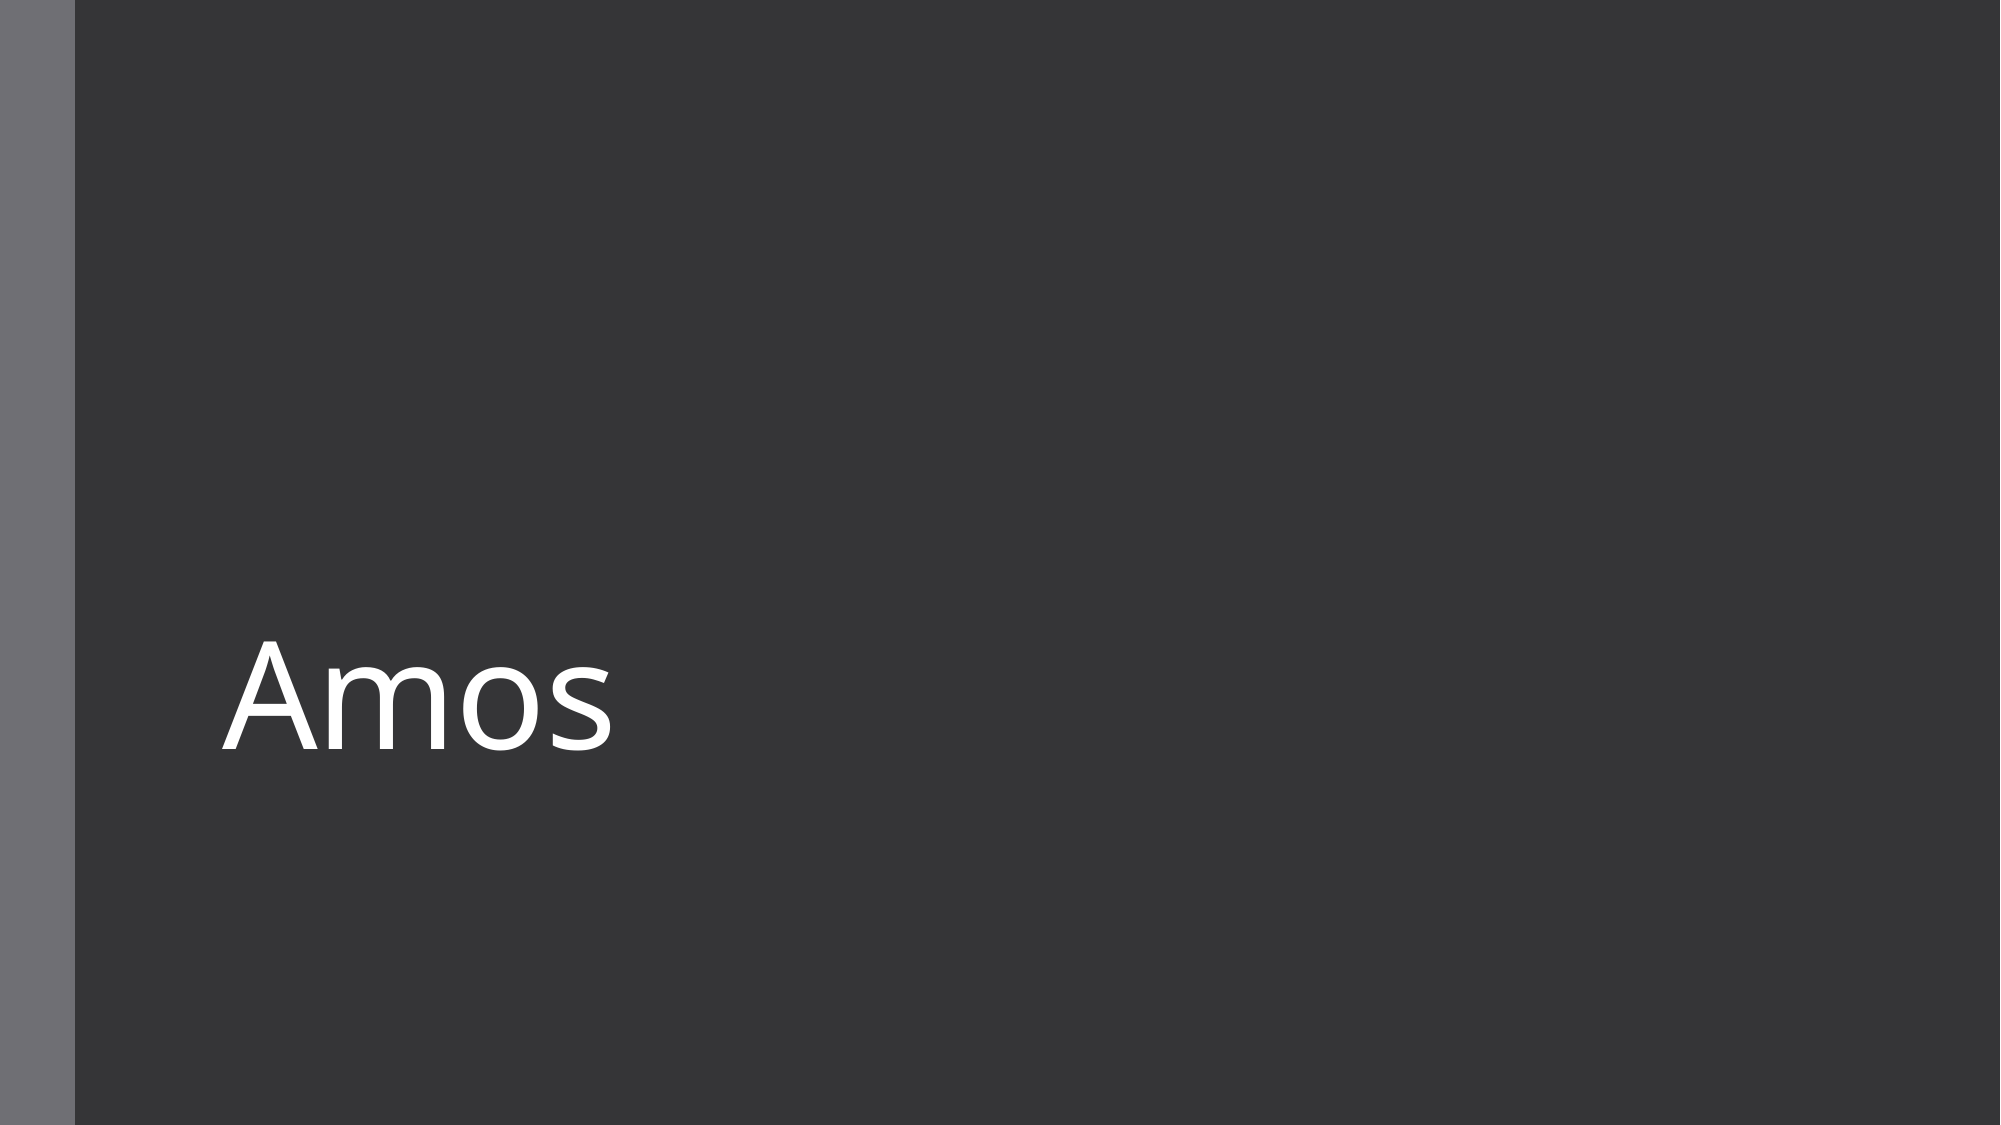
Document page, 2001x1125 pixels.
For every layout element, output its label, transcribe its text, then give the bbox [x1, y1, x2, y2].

title Amos [206, 124, 1752, 788]
